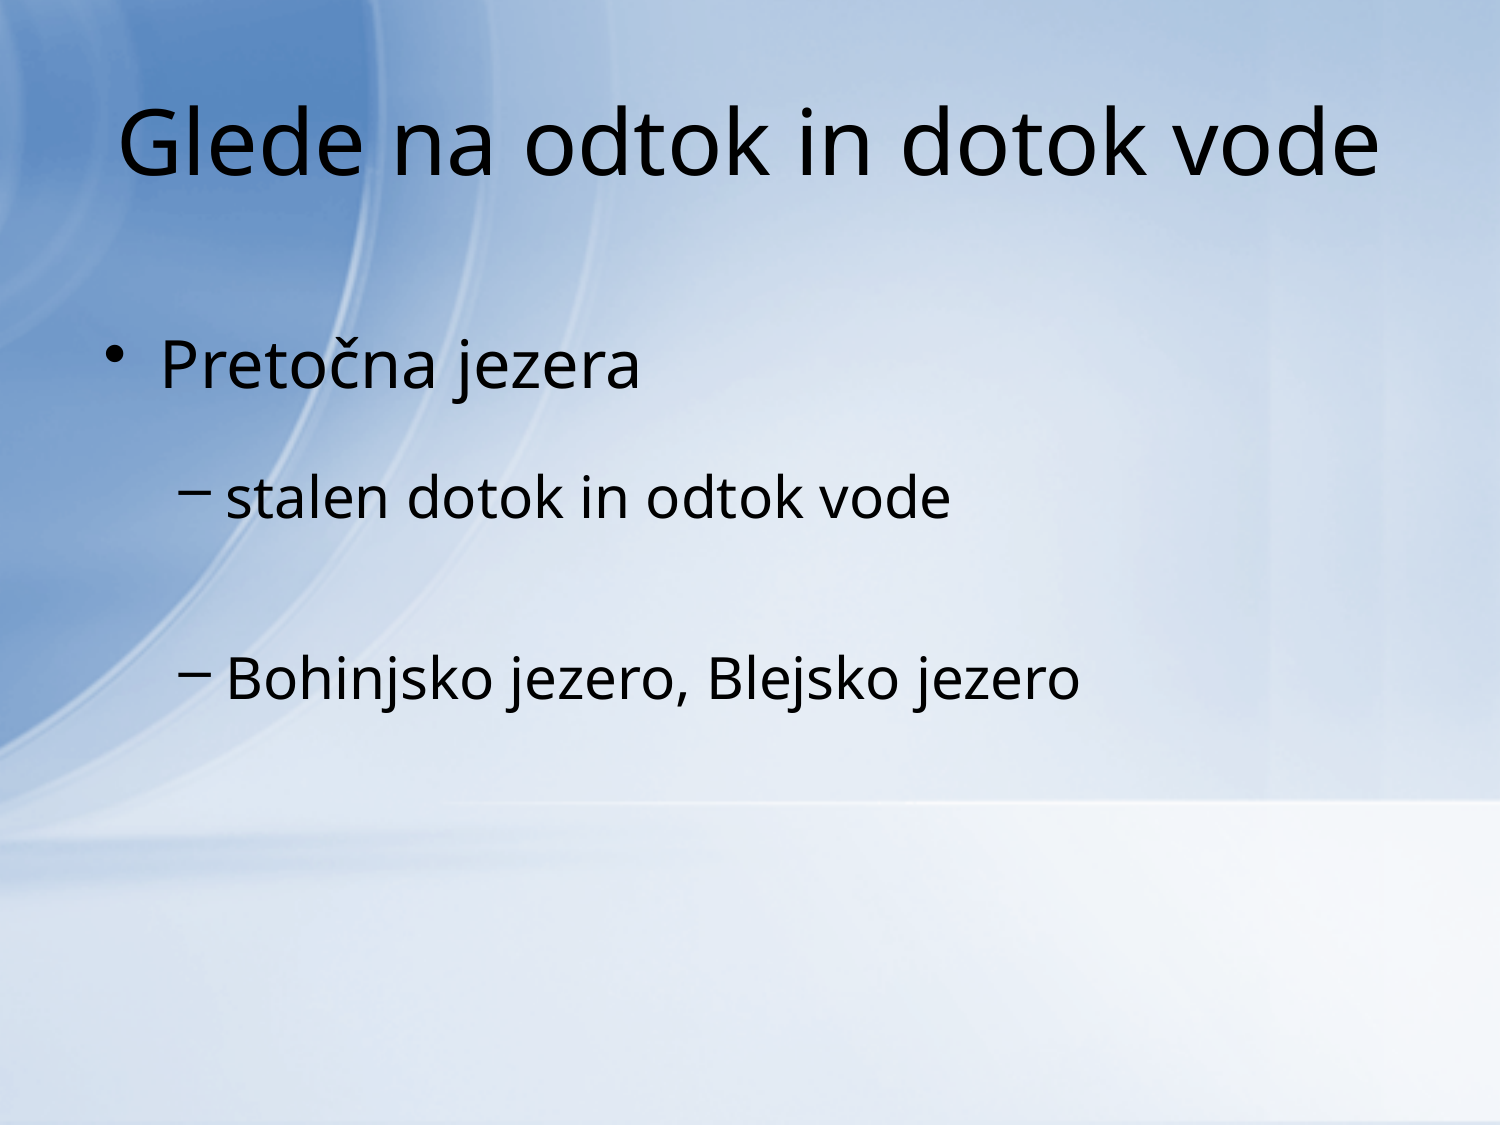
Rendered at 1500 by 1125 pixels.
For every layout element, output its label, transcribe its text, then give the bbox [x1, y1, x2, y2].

title Glede na odtok in dotok vode [75, 45, 1425, 233]
list Pretočna jezera stalen dotok in odtok vode Bohinjsko jezero, Blejsko jezero [88, 314, 1439, 847]
picture [0, 0, 1500, 1125]
